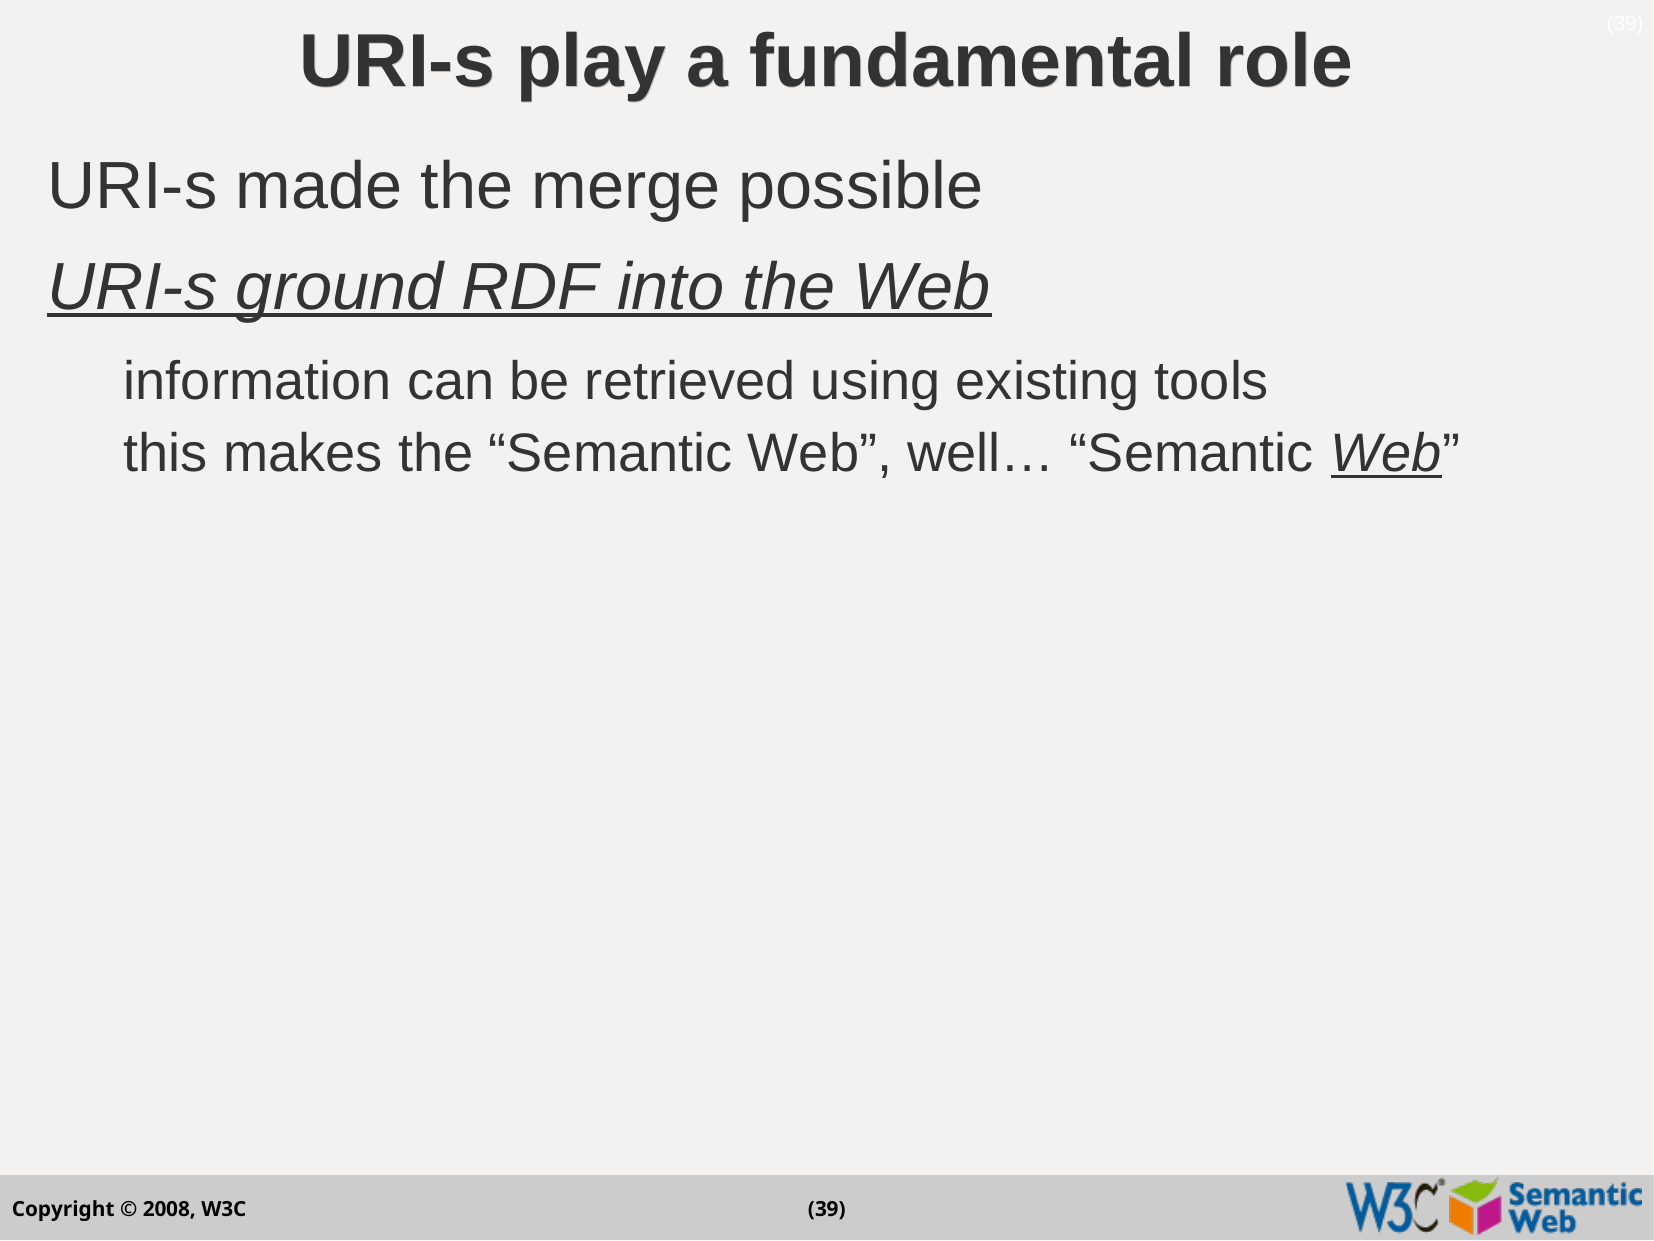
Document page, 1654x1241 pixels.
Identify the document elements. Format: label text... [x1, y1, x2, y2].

list URI-s made the merge possible URI-s ground RDF into the Web information can be retrieved using existing tools this makes the “Semantic Web”, well… “Semantic Web” [29, 147, 1624, 1119]
picture [1346, 1175, 1642, 1235]
title URI-s play a fundamental role [0, 0, 1654, 119]
